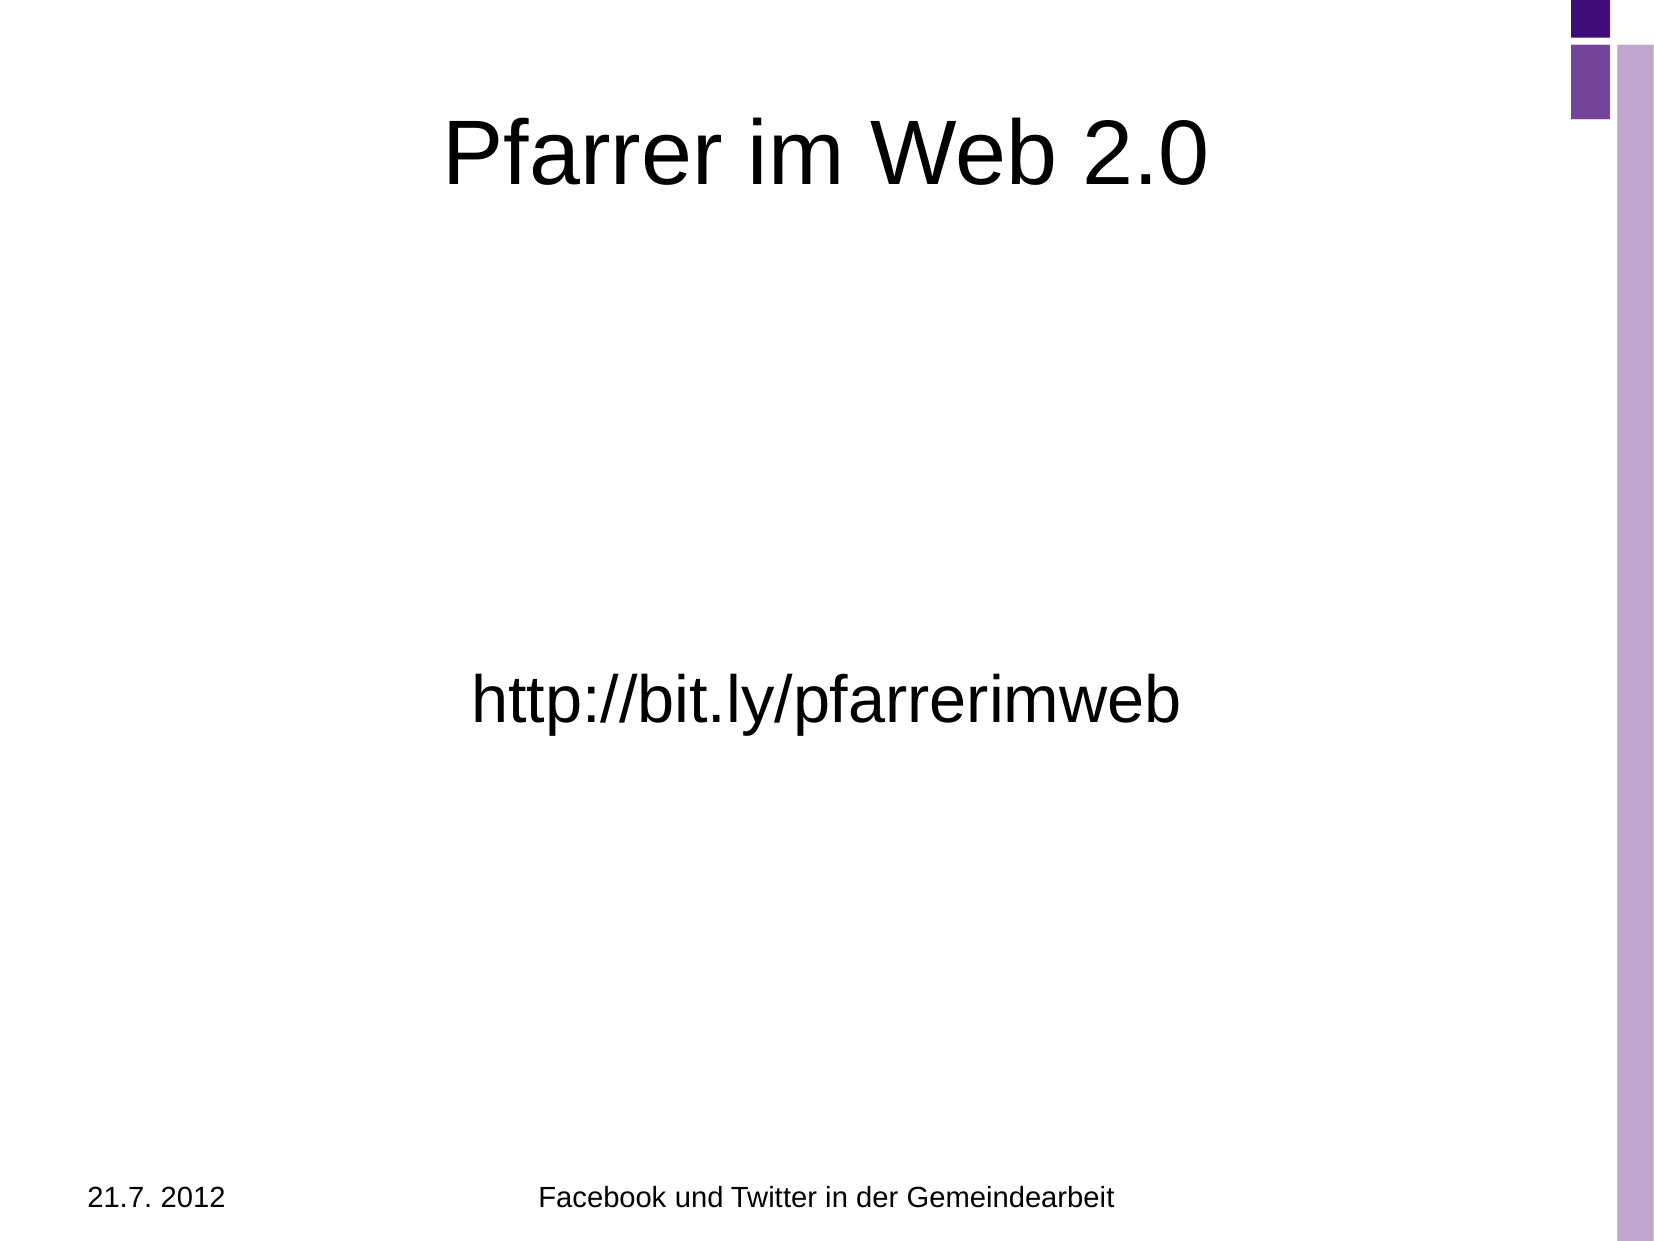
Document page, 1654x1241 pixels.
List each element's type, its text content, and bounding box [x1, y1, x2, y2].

picture [1571, 0, 1654, 1241]
title Pfarrer im Web 2.0 [82, 49, 1571, 257]
subtitle http://bit.ly/pfarrerimweb [82, 290, 1571, 1109]
